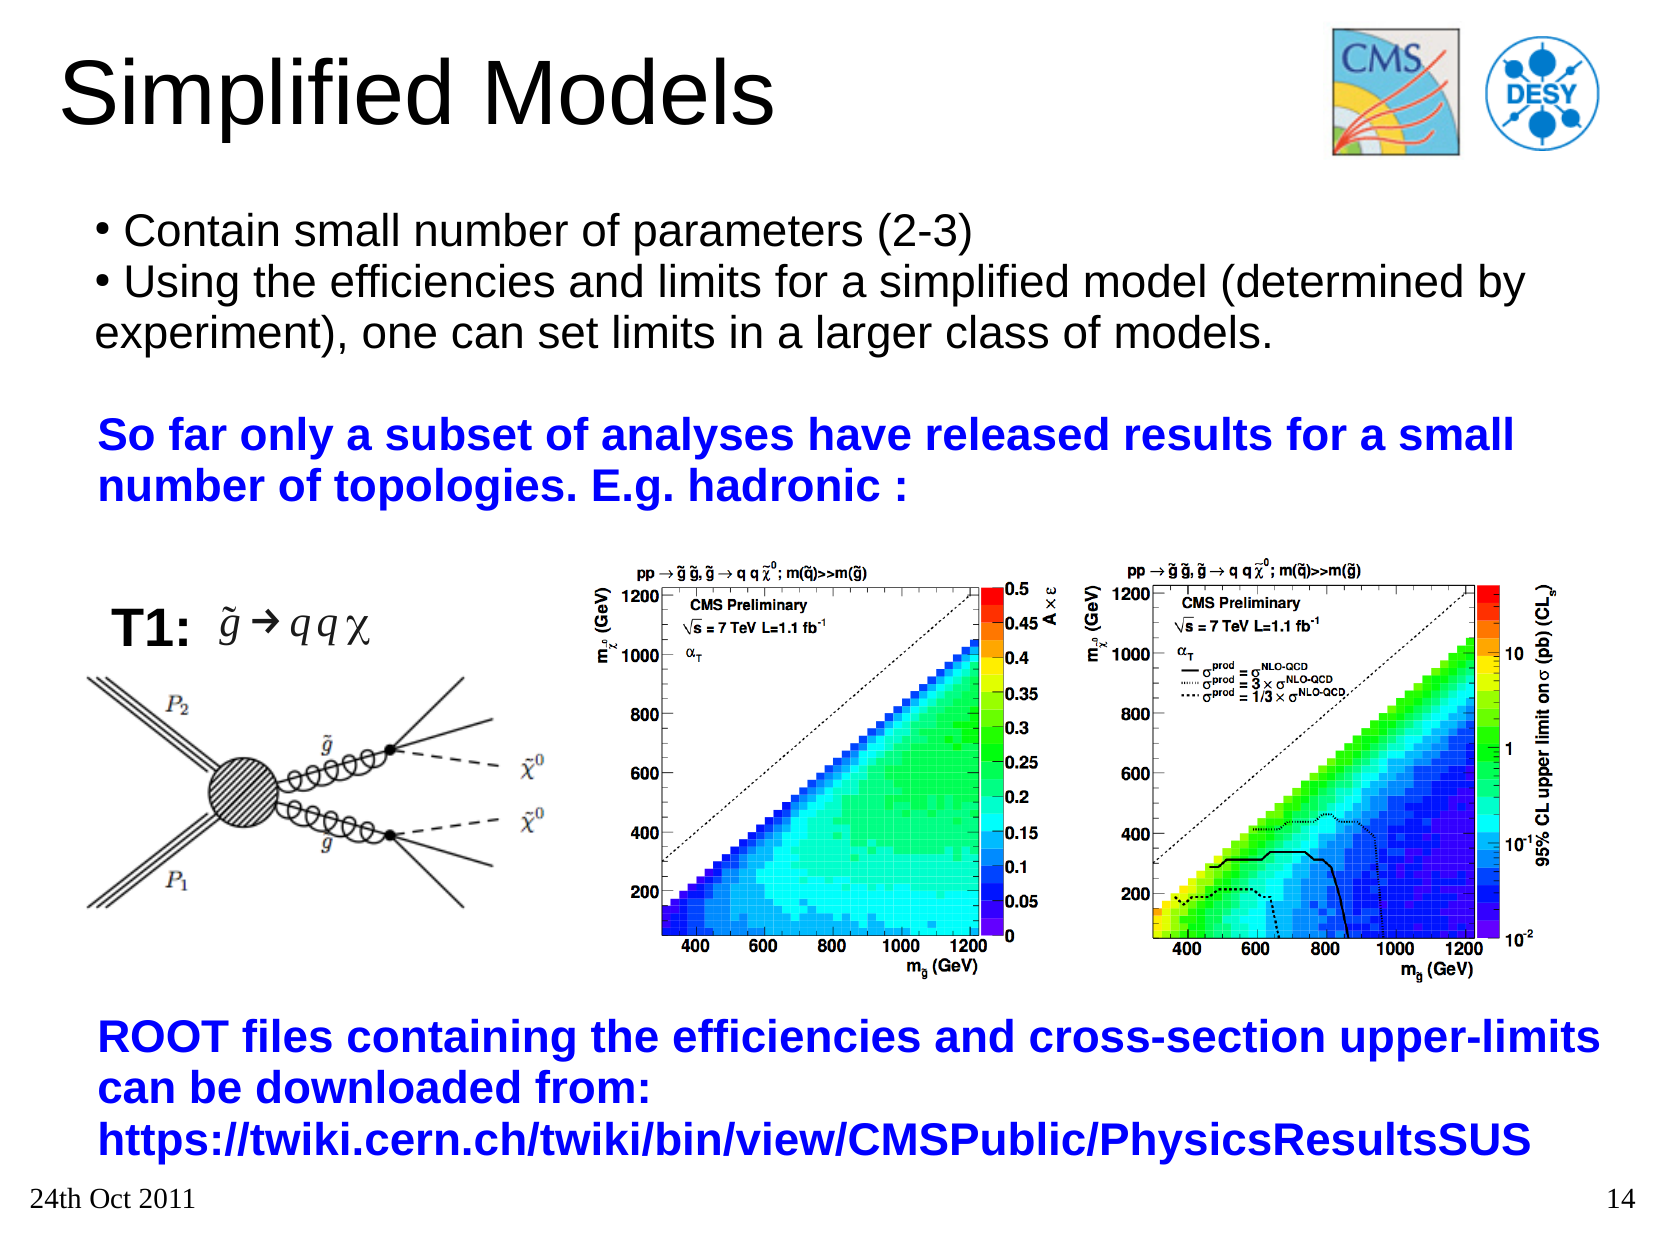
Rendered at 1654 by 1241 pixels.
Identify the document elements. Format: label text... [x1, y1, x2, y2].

text_box ROOT files containing the efficiencies and cross-section upper-limits can be downloaded from: https://twiki.cern.ch/twiki/bin/view/CMSPublic/PhysicsResultsSUS [82, 1003, 1618, 1173]
text_box So far only a subset of analyses have released results for a small number of topologies. E.g. hadronic : [82, 401, 1531, 519]
text_box Contain small number of parameters (2-3) Using the efficiencies and limits for a simplified model (determined by experiment), one can set limits in a larger class of models. [79, 197, 1607, 366]
picture [59, 657, 563, 916]
picture [1323, 21, 1474, 160]
title Simplified Models [58, 23, 1547, 162]
text_box T1: [96, 590, 208, 666]
chart [208, 597, 380, 648]
picture [1484, 36, 1601, 151]
picture [590, 543, 1073, 994]
picture [1080, 540, 1570, 991]
